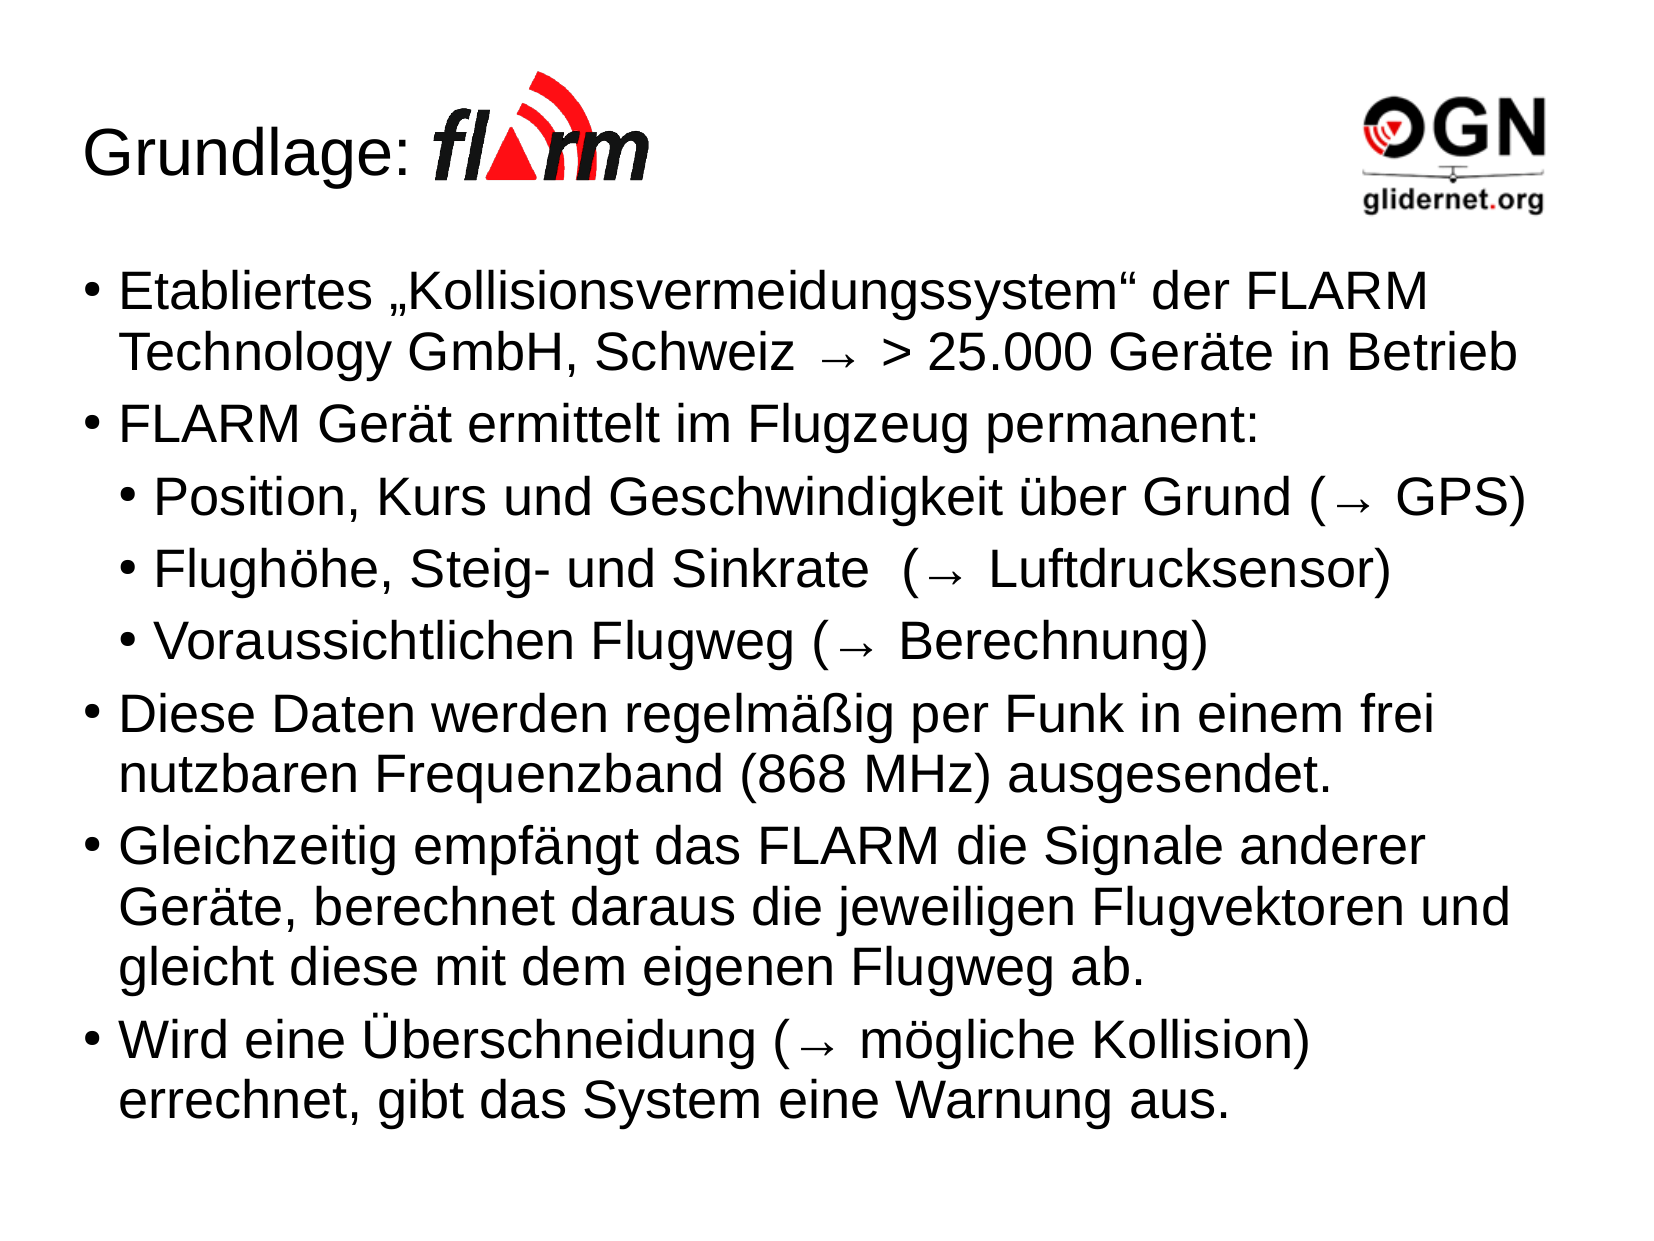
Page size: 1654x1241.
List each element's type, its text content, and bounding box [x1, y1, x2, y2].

subtitle Etabliertes „Kollisionsvermeidungssystem“ der FLARM Technology GmbH, Schweiz → > 25.000 Geräte in Betrieb FLARM Gerät ermittelt im Flugzeug permanent: Position, Kurs und Geschwindigkeit über Grund (→ GPS) Flughöhe, Steig- und Sinkrate (→ Luftdrucksensor) Voraussichtlichen Flugweg (→ Berechnung) Diese Daten werden regelmäßig per Funk in einem frei nutzbaren Frequenzband (868 MHz) ausgesendet. Gleichzeitig empfängt das FLARM die Signale anderer Geräte, berechnet daraus die jeweiligen Flugvektoren und gleicht diese mit dem eigenen Flugweg ab. Wird eine Überschneidung (→ mögliche Kollision) errechnet, gibt das System eine Warnung aus. [82, 257, 1571, 1134]
picture [1336, 34, 1571, 257]
title Grundlage: [82, 48, 1337, 256]
picture [427, 67, 654, 189]
